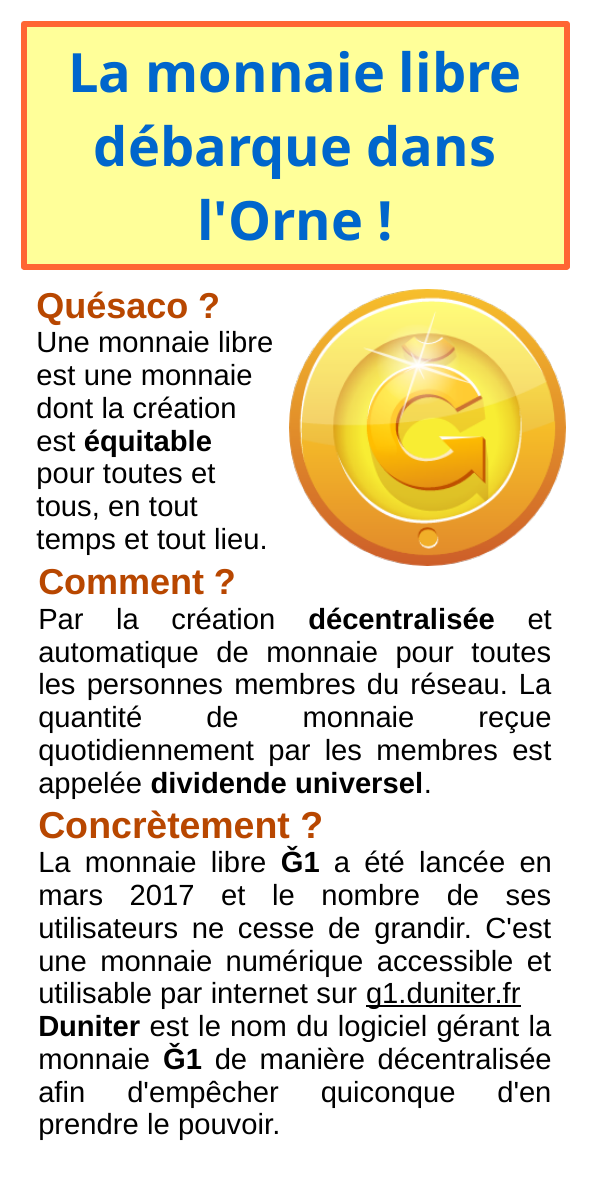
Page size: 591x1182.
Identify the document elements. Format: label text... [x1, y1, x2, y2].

picture [290, 289, 566, 566]
text_box Quésaco ? Une monnaie libre est une monnaie dont la création est équitable pour toutes et tous, en tout temps et tout lieu. [21, 278, 290, 566]
text_box Comment ? Par la création décentralisée et automatique de monnaie pour toutes les personnes membres du réseau. La quantité de monnaie reçue quotidiennement par les membres est appelée dividende universel. Concrètement ? La monnaie libre Ǧ1 a été lancée en mars 2017 et le nombre de ses utilisateurs ne cesse de grandir. C'est une monnaie numérique accessible et utilisable par internet sur g1.duniter.fr Duniter est le nom du logiciel gérant la monnaie Ǧ1 de manière décentralisée afin d'empêcher quiconque d'en prendre le pouvoir. [23, 555, 567, 1164]
text_box La monnaie libre débarque dans l'Orne ! [23, 23, 567, 260]
